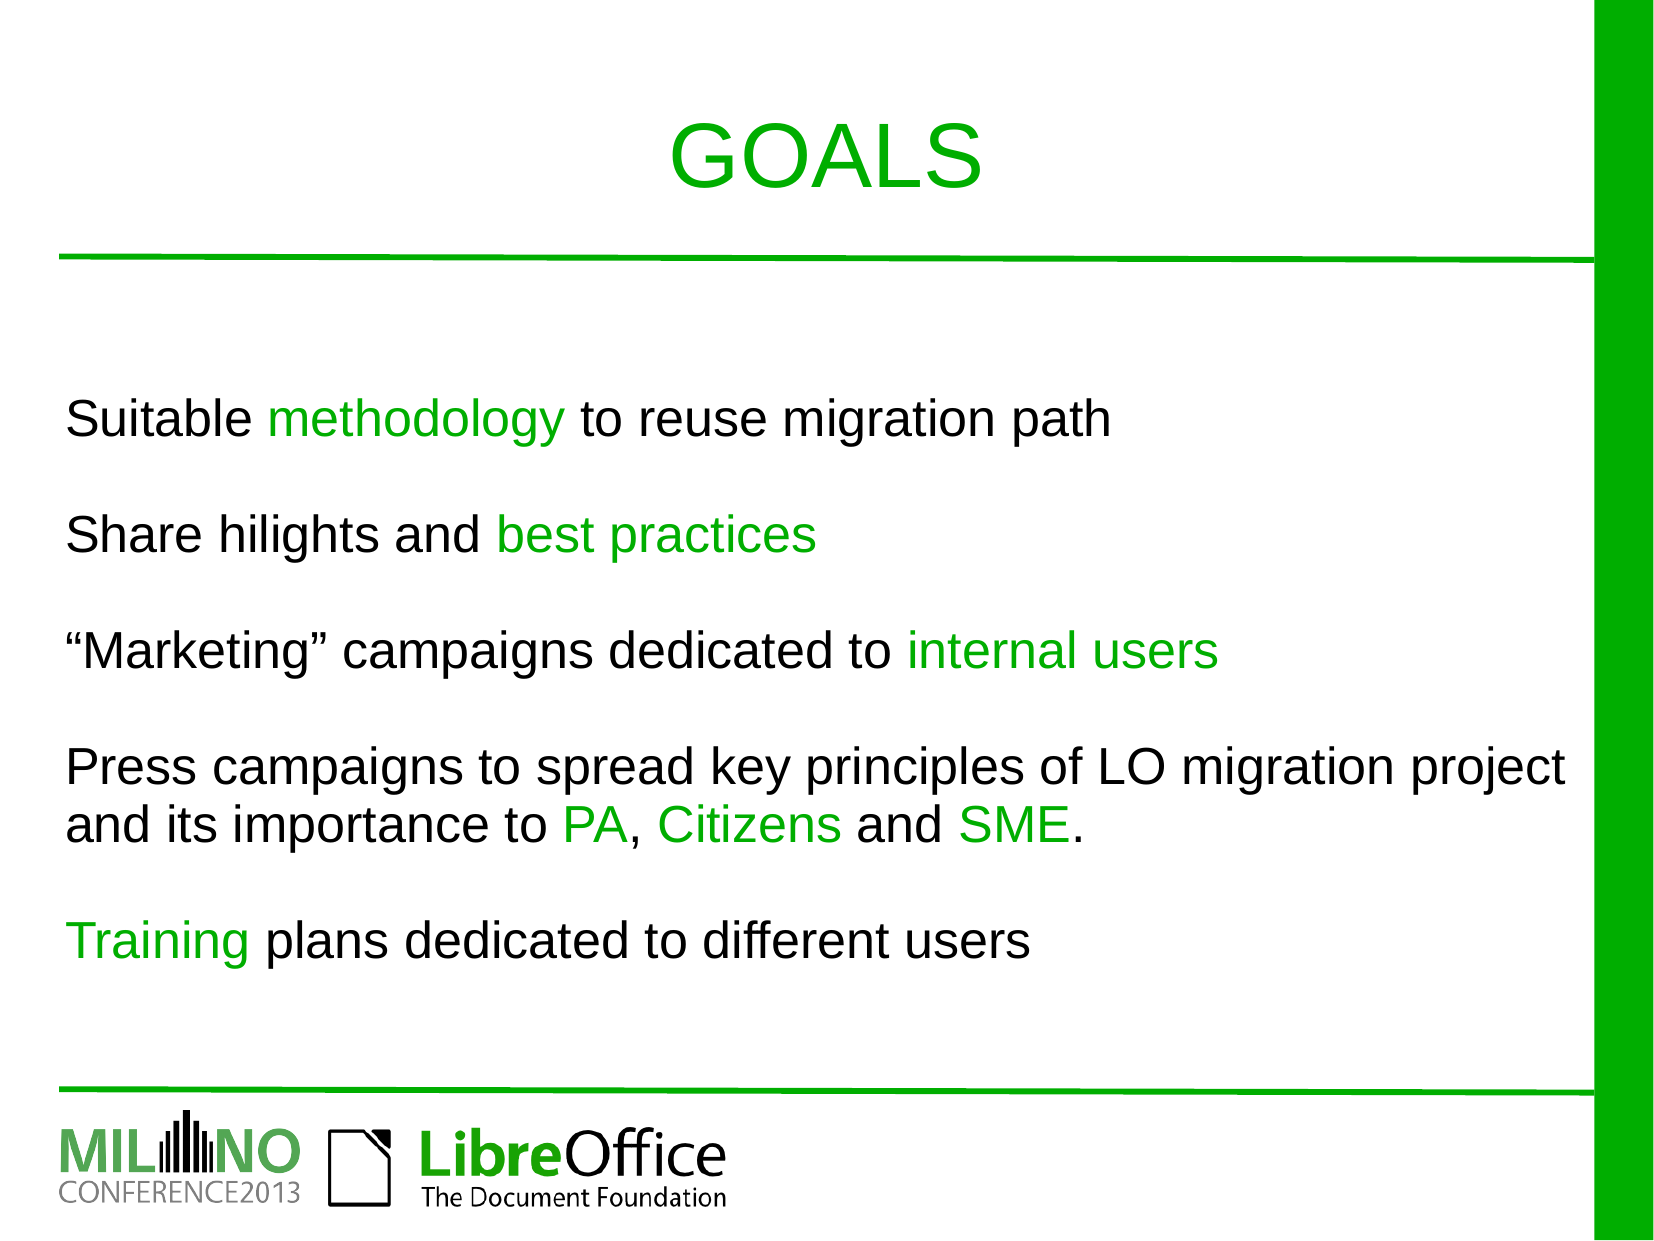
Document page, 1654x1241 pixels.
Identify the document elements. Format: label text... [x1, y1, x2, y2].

text_box GOALS [82, 74, 1571, 237]
picture [59, 1093, 756, 1241]
subtitle Suitable methodology to reuse migration path Share hilights and best practices “Marketing” campaigns dedicated to internal users Press campaigns to spread key principles of LO migration project and its importance to PA, Citizens and SME. Training plans dedicated to different users [64, 283, 1589, 1075]
